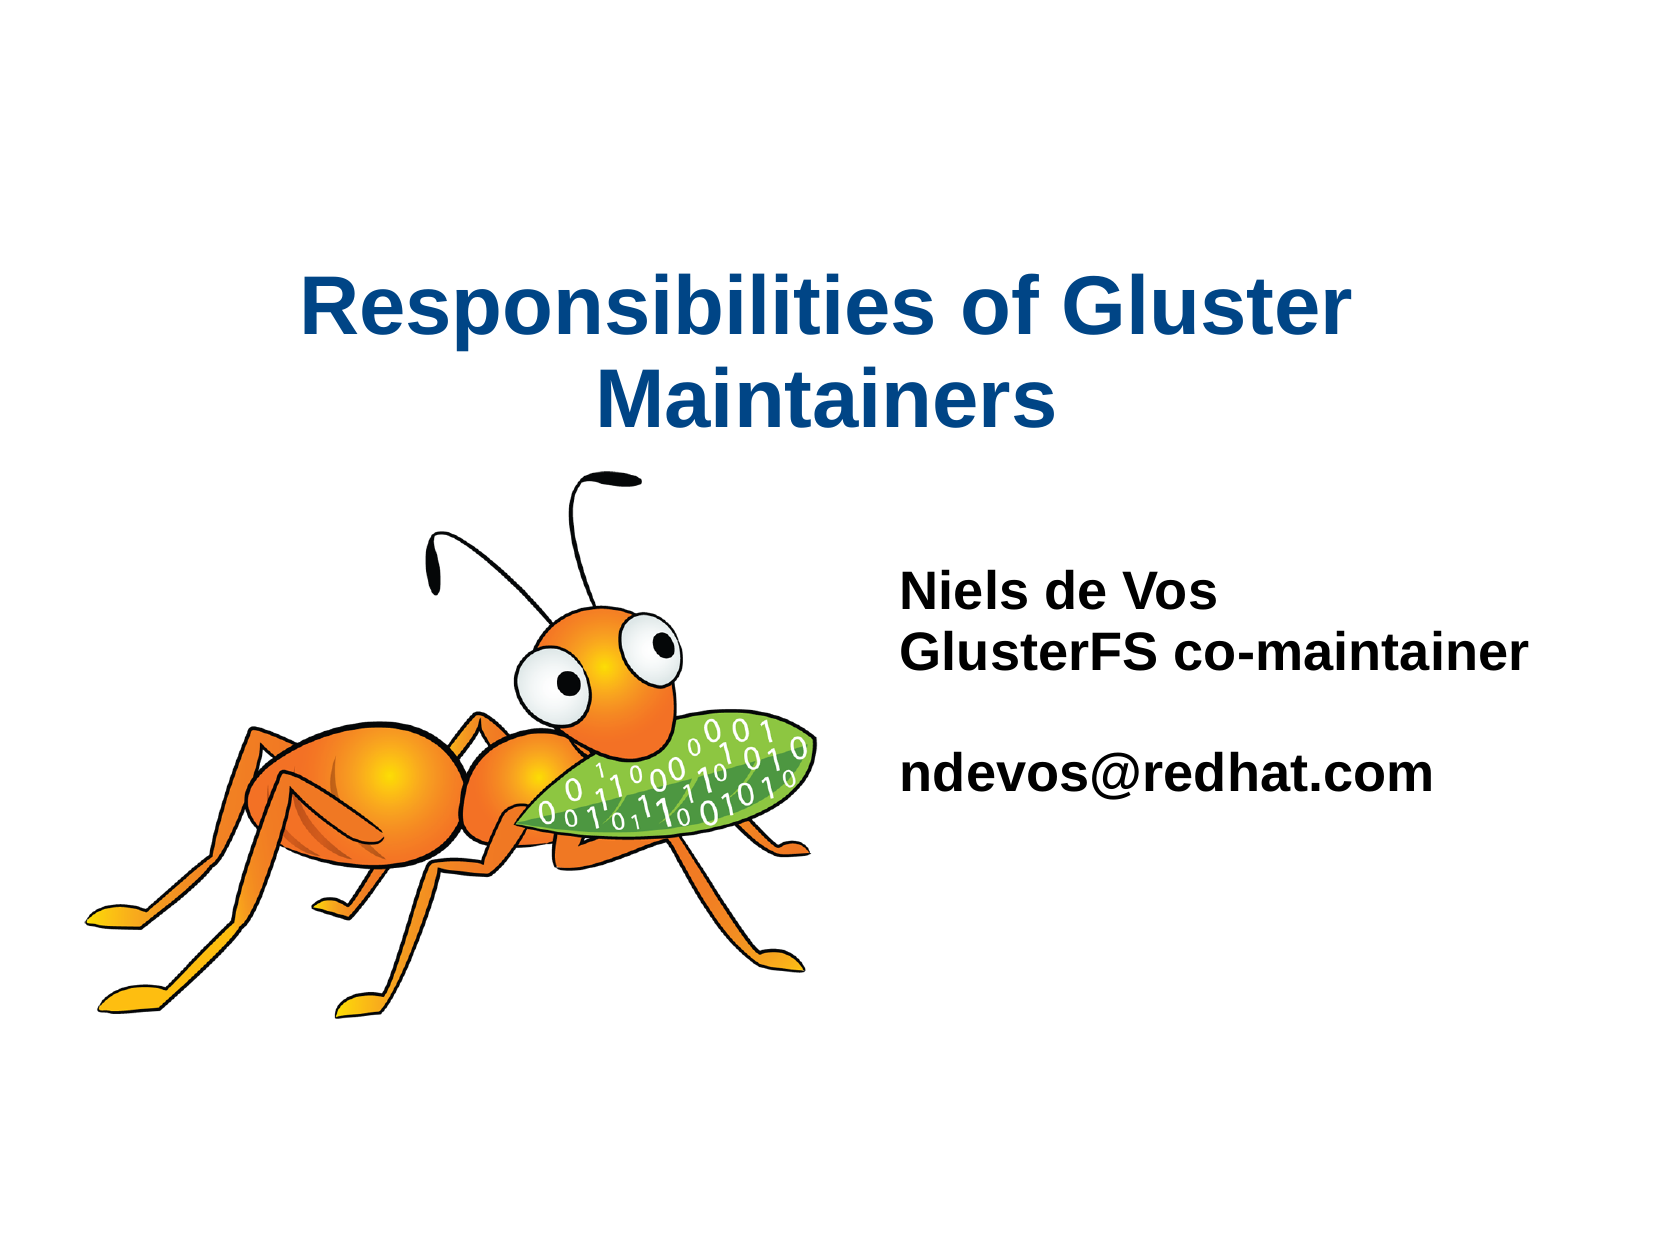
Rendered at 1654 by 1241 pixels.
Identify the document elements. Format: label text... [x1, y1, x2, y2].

picture [75, 464, 826, 1026]
subtitle Responsibilities of Gluster Maintainers [82, 259, 1571, 446]
text_box Niels de Vos GlusterFS co-maintainer ndevos@redhat.com [885, 553, 1591, 932]
